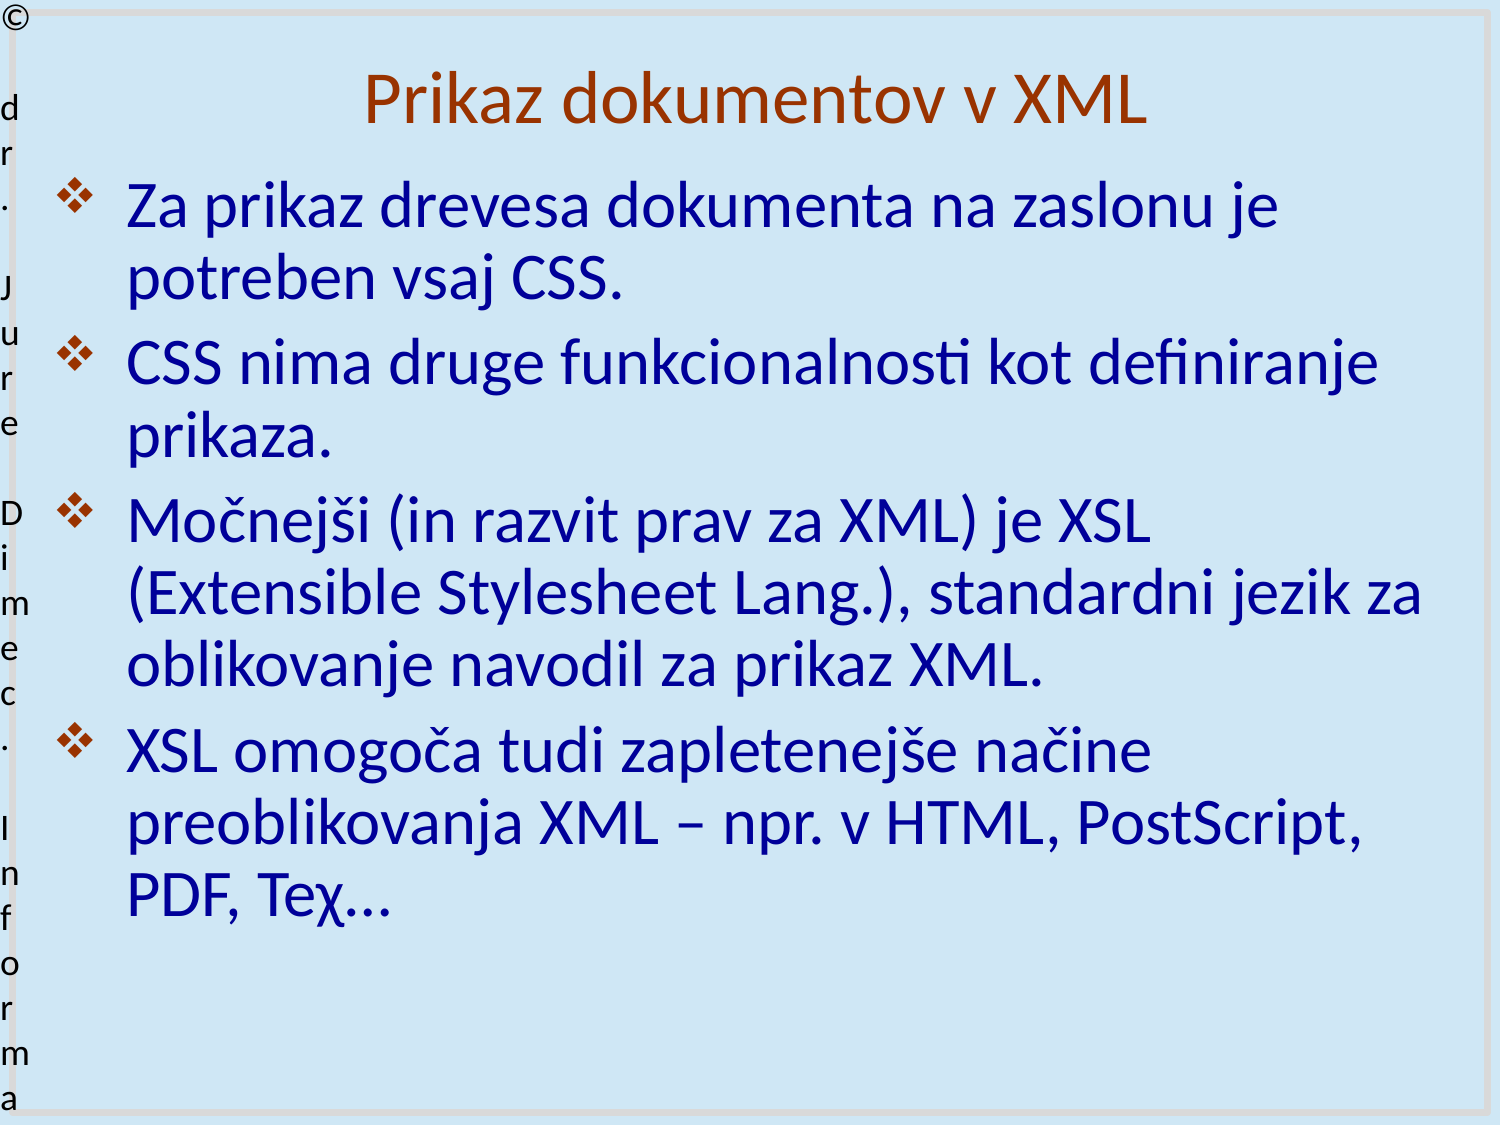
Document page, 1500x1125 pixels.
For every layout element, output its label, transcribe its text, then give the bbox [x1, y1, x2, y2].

list Za prikaz drevesa dokumenta na zaslonu je potreben vsaj CSS. CSS nima druge funkcionalnosti kot definiranje prikaza. Močnejši (in razvit prav za XML) je XSL (Extensible Stylesheet Lang.), standardni jezik za oblikovanje navodil za prikaz XML. XSL omogoča tudi zapletenejše načine preoblikovanja XML – npr. v HTML, PostScript, PDF, Teχ… [37, 162, 1475, 1050]
title Prikaz dokumentov v XML [37, 37, 1475, 150]
